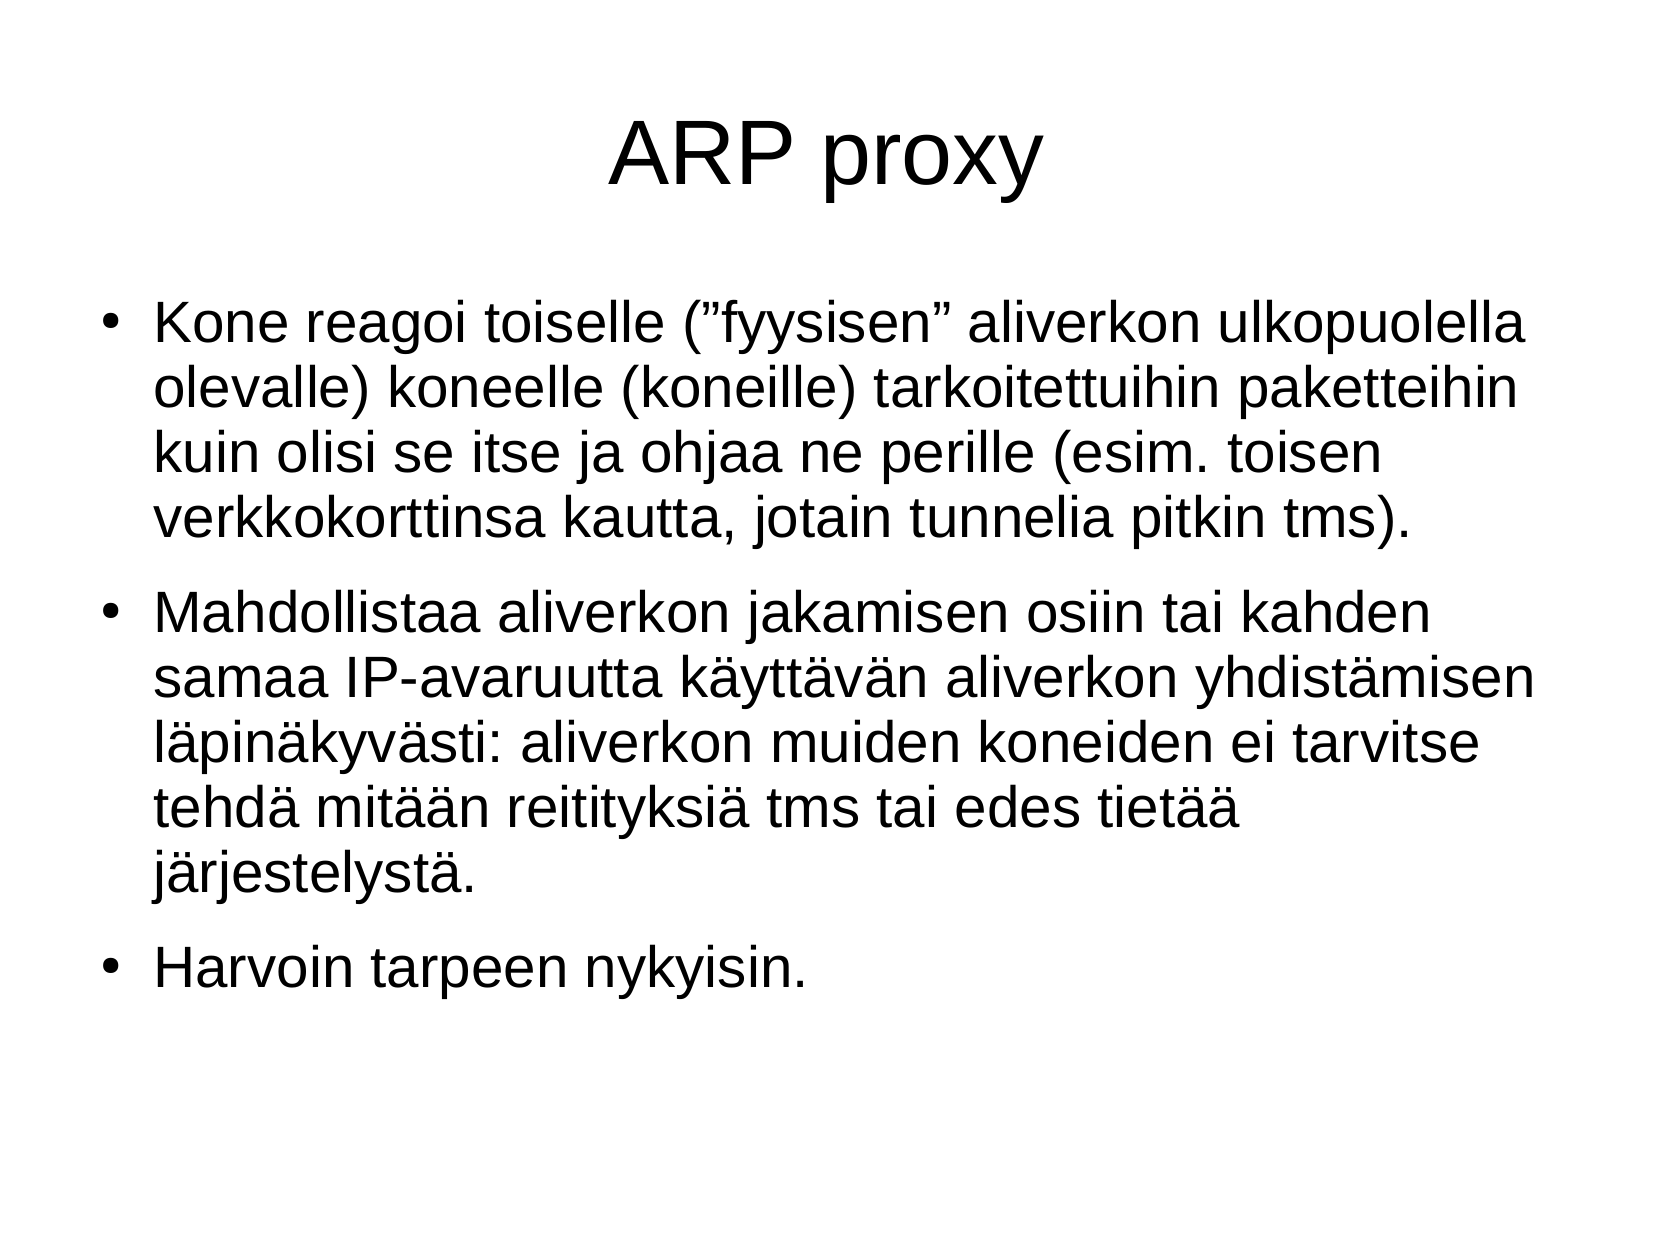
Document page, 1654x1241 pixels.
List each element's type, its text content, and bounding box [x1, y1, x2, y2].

title ARP proxy [82, 49, 1571, 257]
list Kone reagoi toiselle (”fyysisen” aliverkon ulkopuolella olevalle) koneelle (koneille) tarkoitettuihin paketteihin kuin olisi se itse ja ohjaa ne perille (esim. toisen verkkokorttinsa kautta, jotain tunnelia pitkin tms). Mahdollistaa aliverkon jakamisen osiin tai kahden samaa IP-avaruutta käyttävän aliverkon yhdistämisen läpinäkyvästi: aliverkon muiden koneiden ei tarvitse tehdä mitään reitityksiä tms tai edes tietää järjestelystä. Harvoin tarpeen nykyisin. [82, 290, 1571, 1010]
